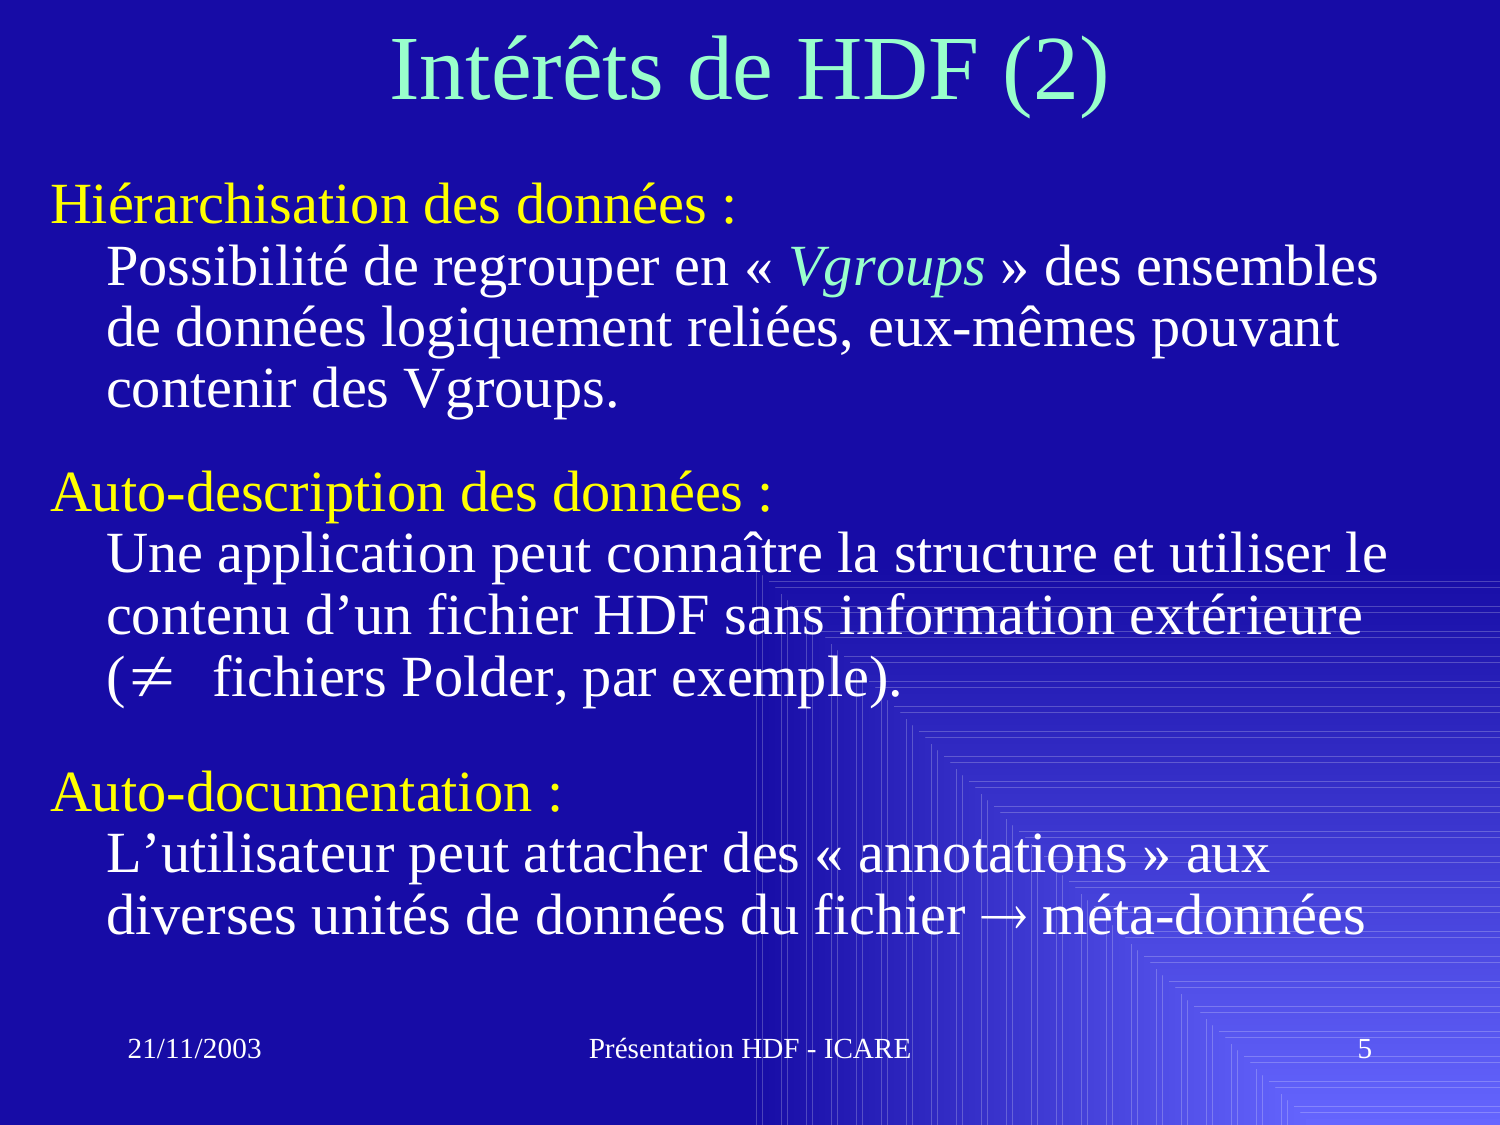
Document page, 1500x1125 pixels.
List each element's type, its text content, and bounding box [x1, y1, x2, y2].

text_box Auto-documentation : L’utilisateur peut attacher des « annotations » aux diverses unités de données du fichier  méta-données [50, 762, 1450, 976]
list Hiérarchisation des données : Possibilité de regrouper en « Vgroups » des ensembles de données logiquement reliées, eux-mêmes pouvant contenir des Vgroups. [50, 174, 1450, 451]
title Intérêts de HDF (2) [37, 0, 1463, 138]
text_box Auto-description des données : Une application peut connaître la structure et utiliser le contenu d’un fichier HDF sans information extérieure (fichiers Polder, par exemple). [50, 462, 1450, 751]
